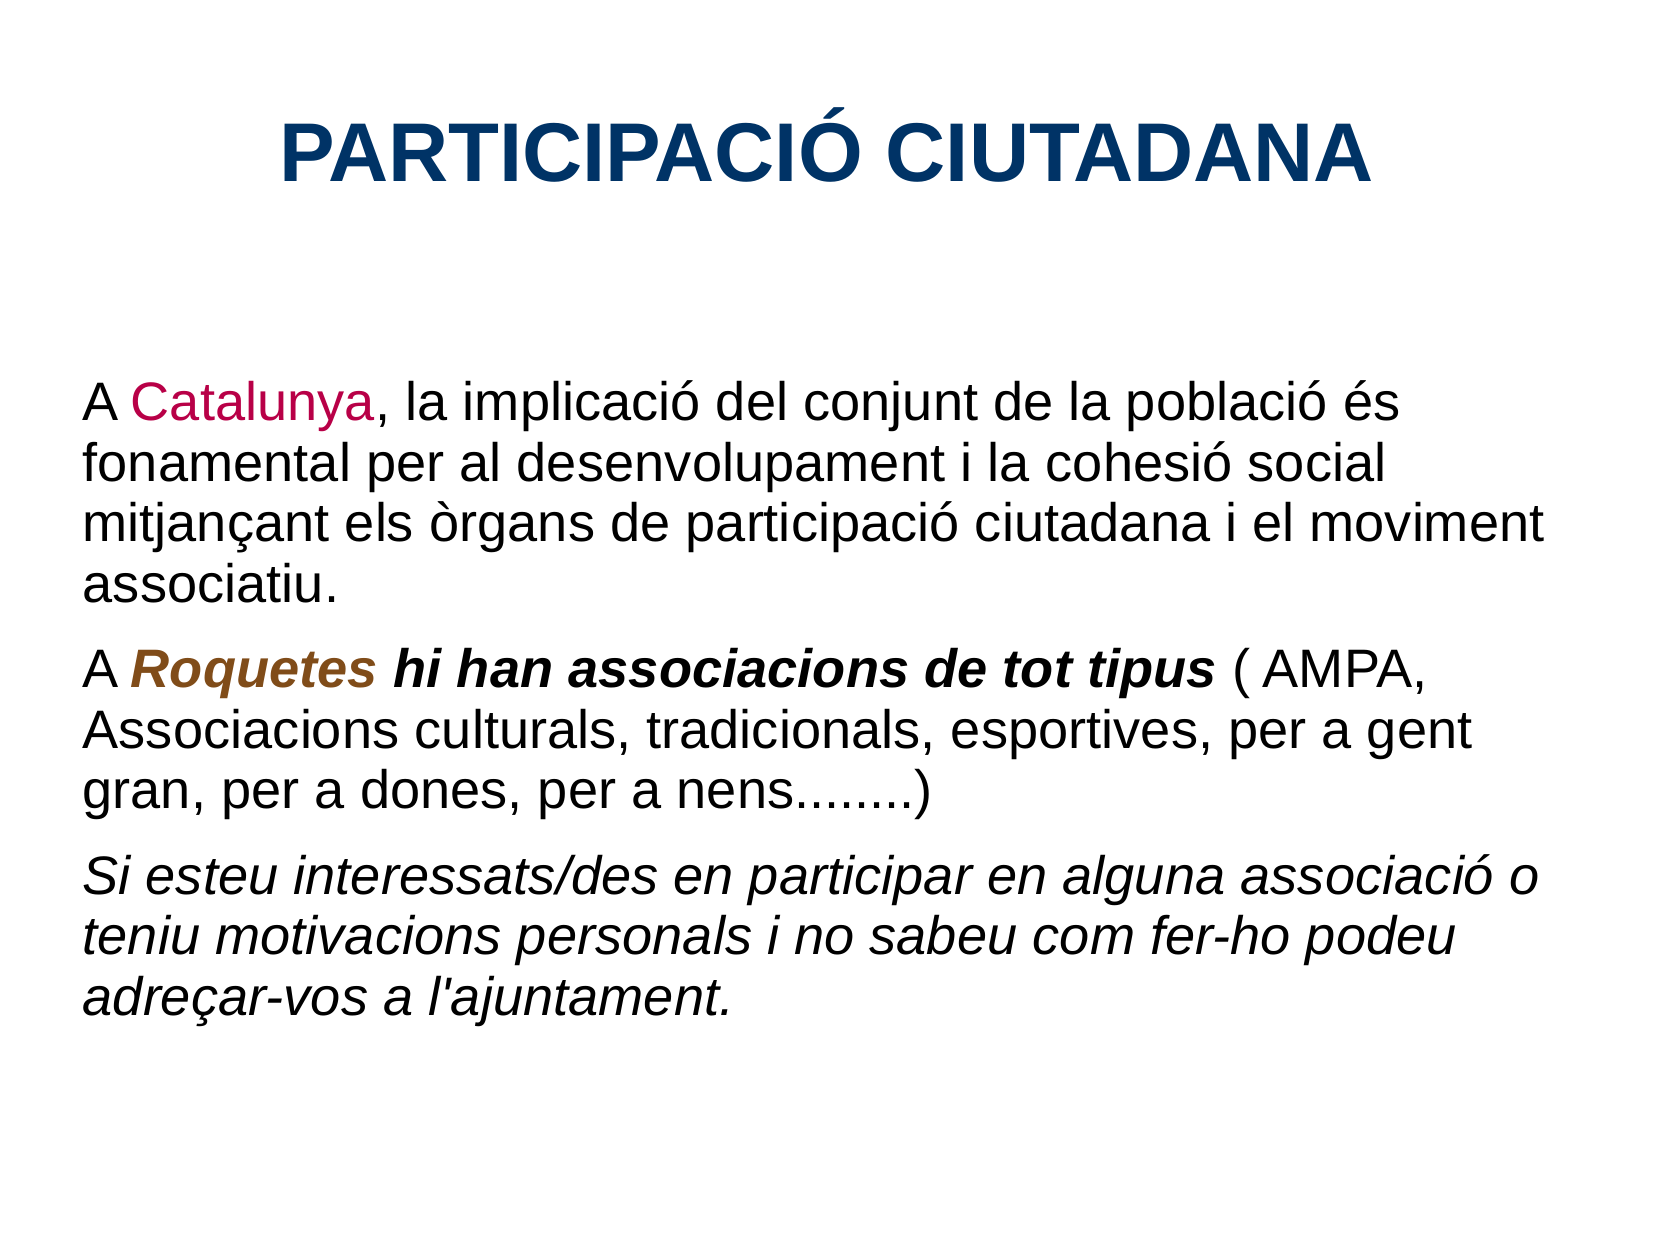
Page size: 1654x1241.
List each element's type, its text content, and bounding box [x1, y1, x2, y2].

title PARTICIPACIÓ CIUTADANA [82, 56, 1571, 250]
subtitle A Catalunya, la implicació del conjunt de la població és fonamental per al desenvolupament i la cohesió social mitjançant els òrgans de participació ciutadana i el moviment associatiu. A Roquetes hi han associacions de tot tipus ( AMPA, Associacions culturals, tradicionals, esportives, per a gent gran, per a dones, per a nens........) Si esteu interessats/des en participar en alguna associació o teniu motivacions personals i no sabeu com fer-ho podeu adreçar-vos a l'ajuntament. [82, 297, 1571, 1102]
